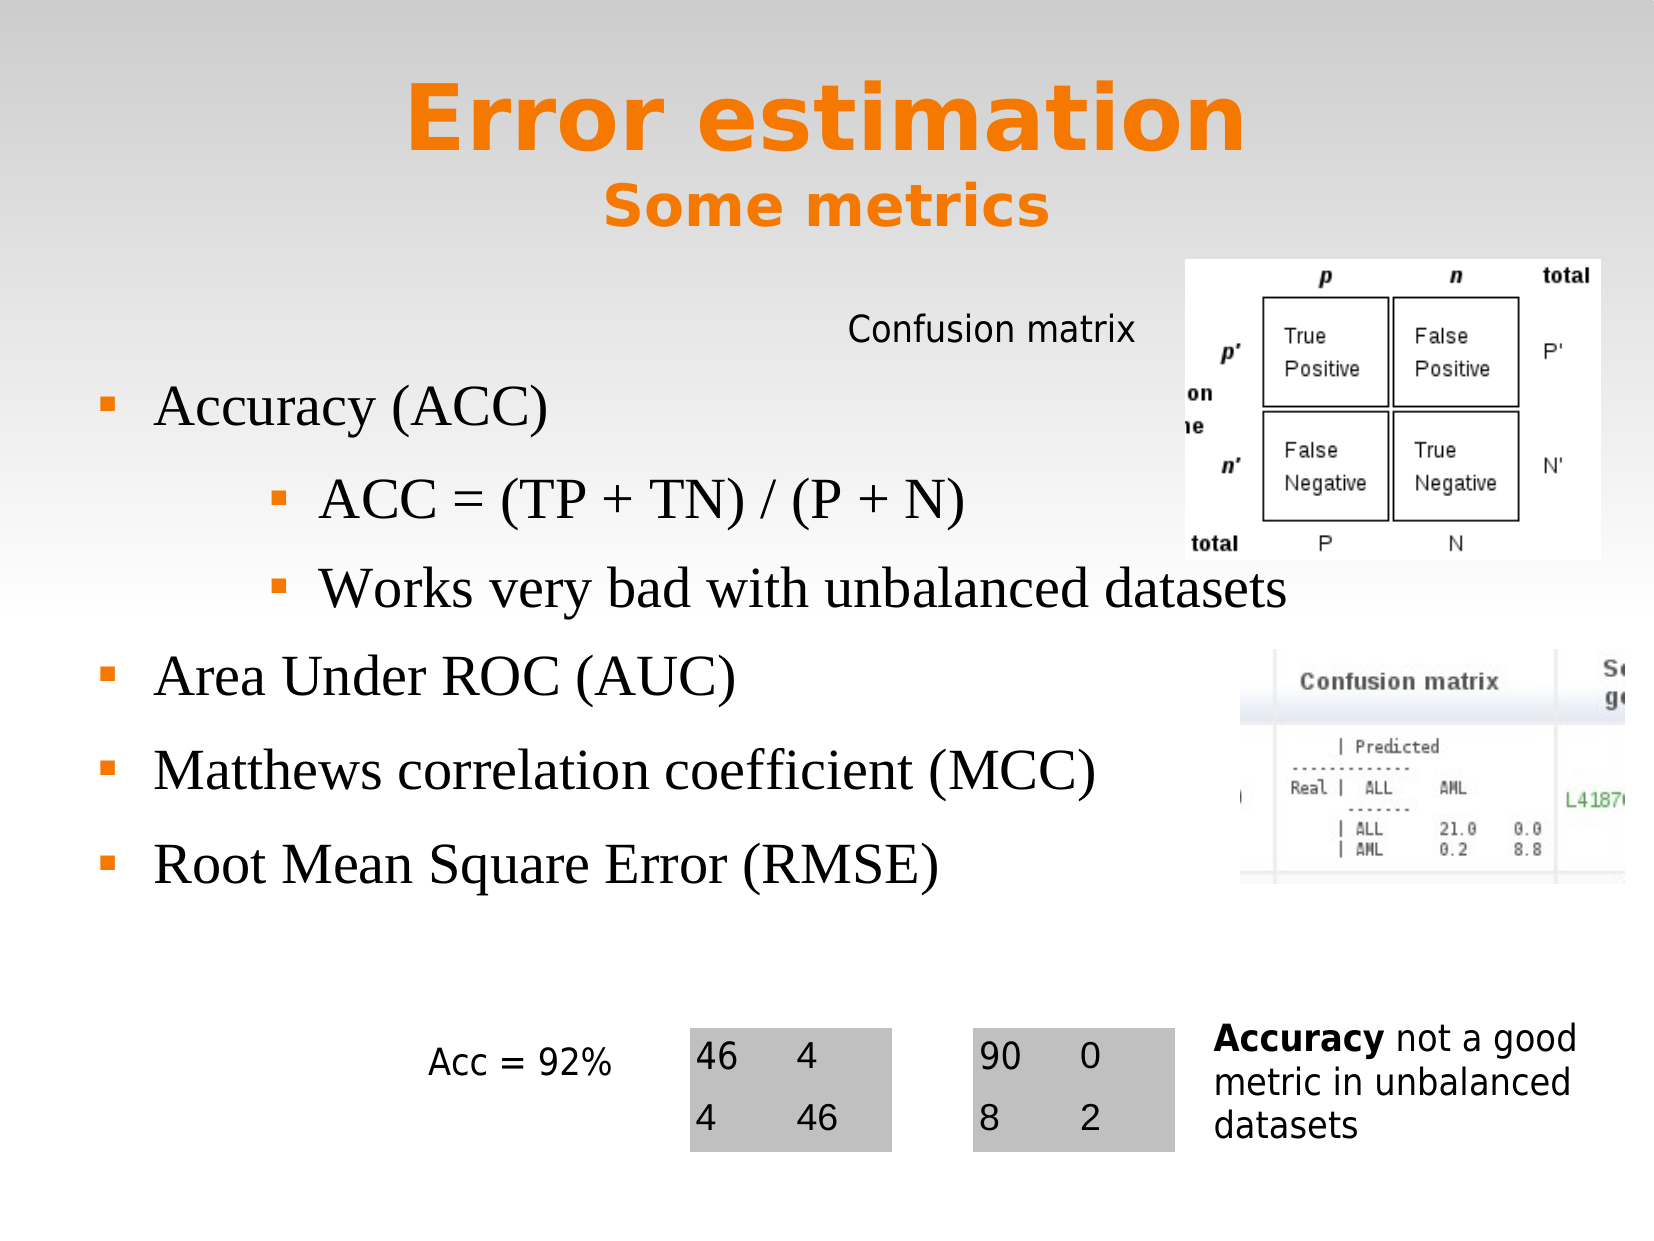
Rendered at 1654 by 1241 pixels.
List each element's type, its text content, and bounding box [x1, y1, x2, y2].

table_cell 4 [690, 1091, 791, 1152]
table_header 90 [973, 1028, 1074, 1091]
text_box Confusion matrix [832, 300, 1152, 359]
table_header 0 [1074, 1028, 1175, 1091]
list Accuracy (ACC) ACC = (TP + TN) / (P + N) Works very bad with unbalanced datasets Area Under ROC (AUC) Matthews correlation coefficient (MCC) Root Mean Square Error (RMSE) [82, 372, 1571, 1177]
table_cell 2 [1074, 1091, 1175, 1152]
picture [1185, 259, 1601, 560]
text_box Accuracy not a good metric in unbalanced datasets [1198, 1009, 1625, 1156]
picture [1240, 649, 1625, 884]
table_cell 8 [973, 1091, 1074, 1152]
table_cell 46 [791, 1091, 892, 1152]
title Error estimation Some metrics [82, 49, 1571, 257]
table_header 4 [791, 1028, 892, 1091]
text_box Acc = 92% [413, 1033, 680, 1092]
table_header 46 [690, 1028, 791, 1091]
